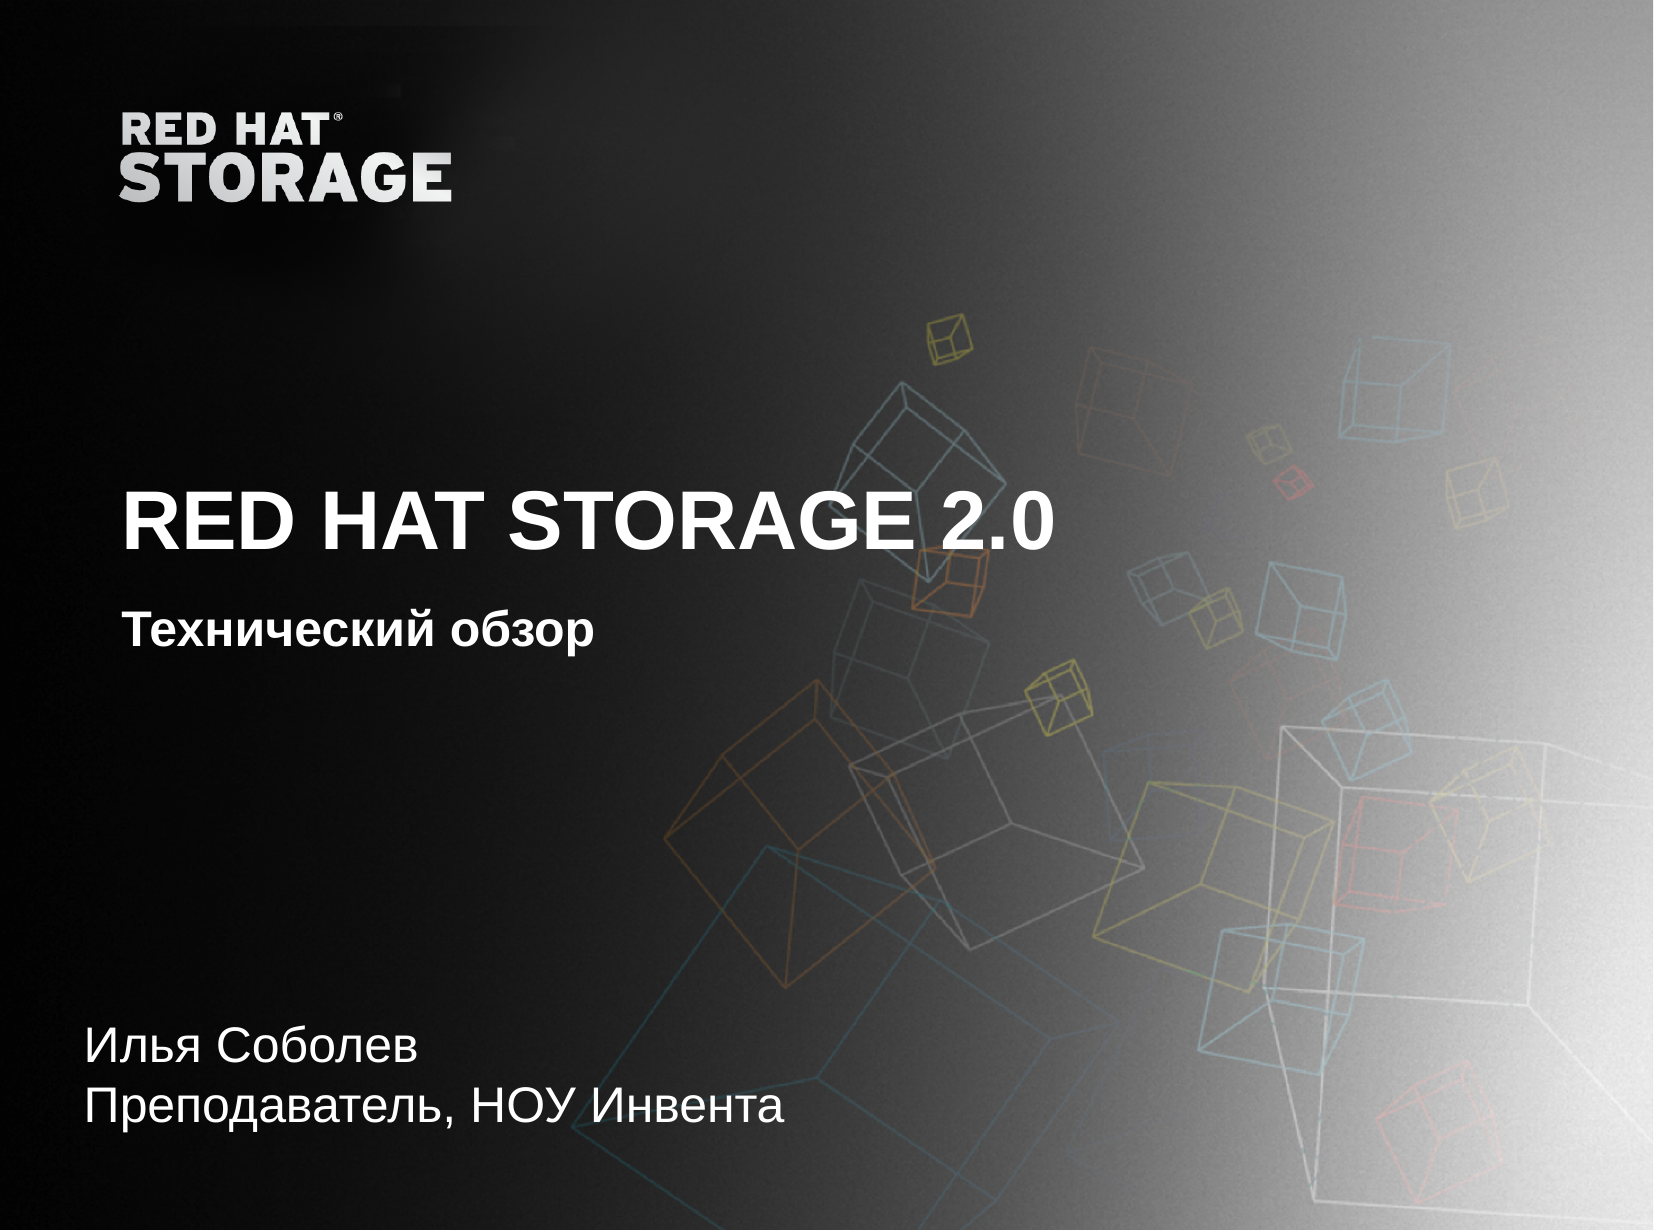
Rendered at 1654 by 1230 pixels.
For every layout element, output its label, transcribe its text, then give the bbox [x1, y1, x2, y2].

text_box Илья Соболев Преподаватель, НОУ Инвента [69, 974, 863, 1140]
picture [0, 0, 1654, 1230]
text_box RED HAT STORAGE 2.0 Технический обзор [106, 409, 1345, 664]
